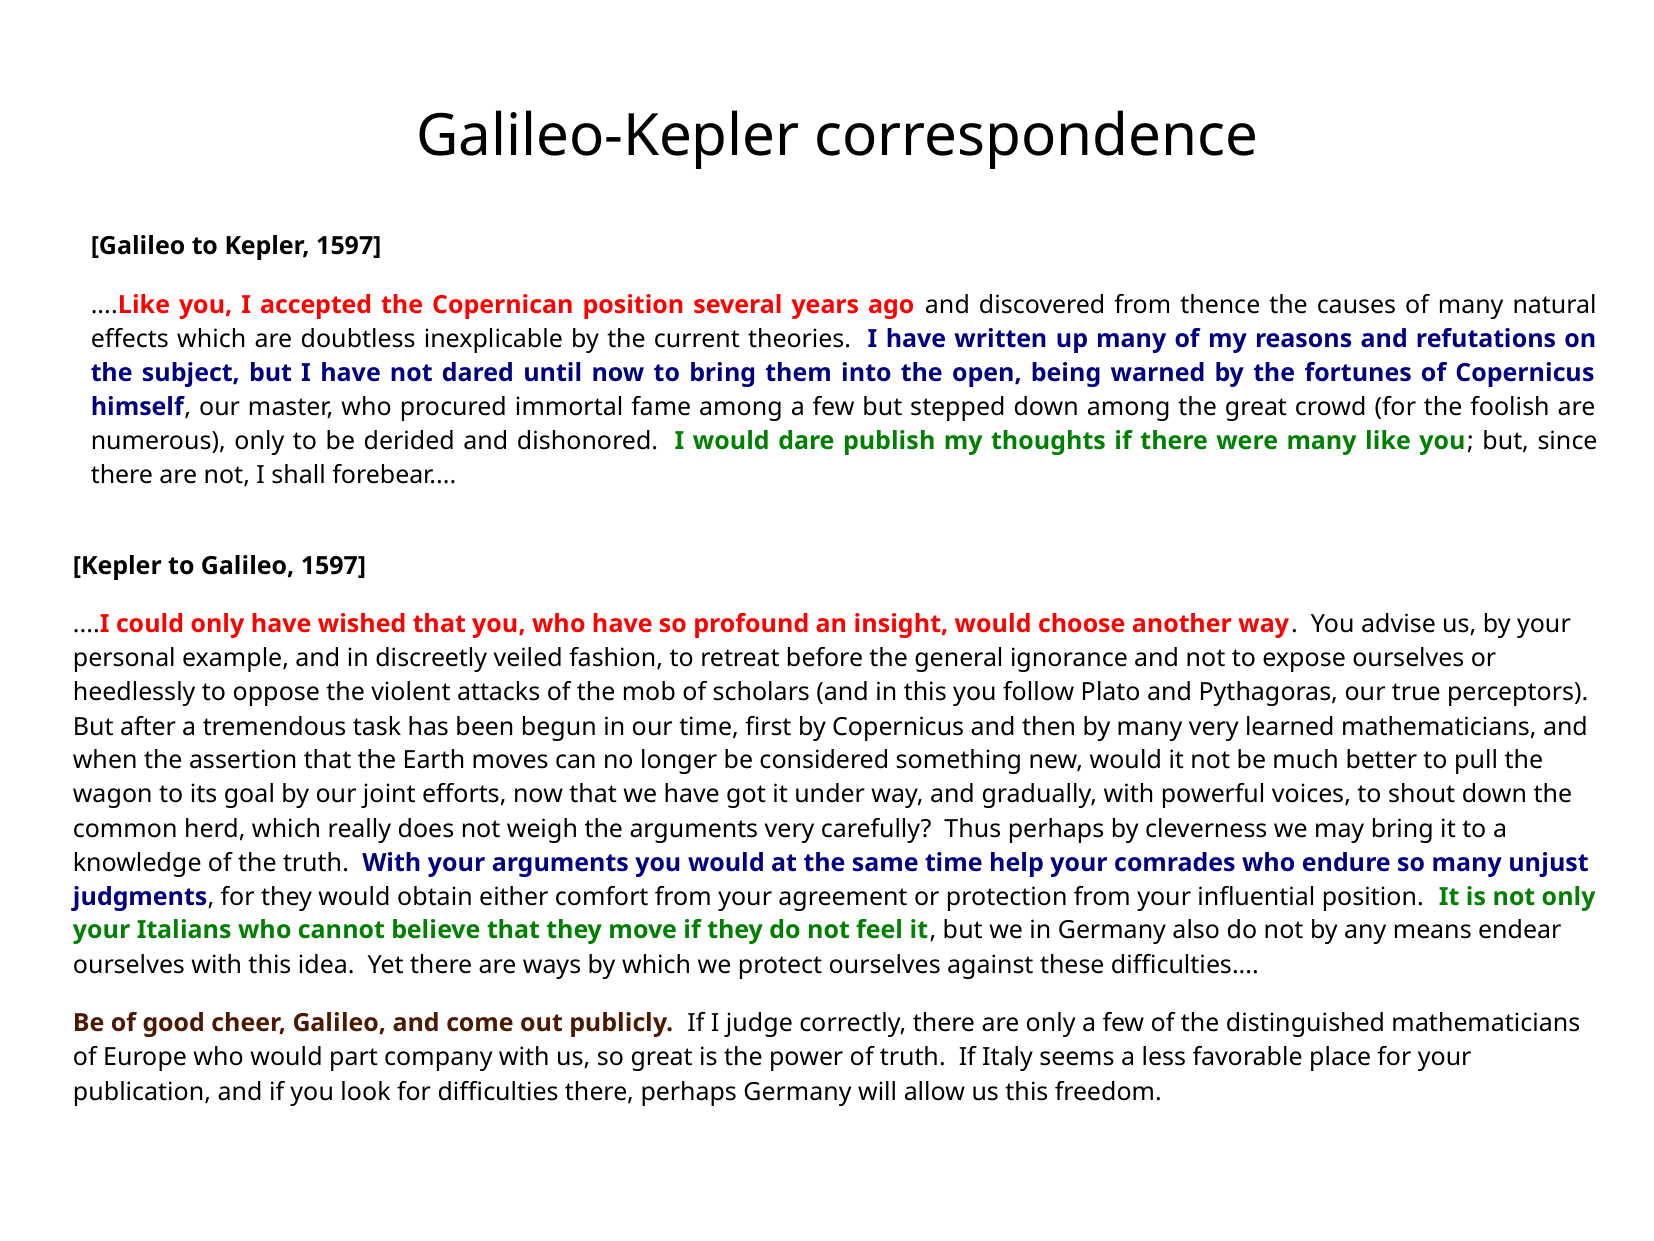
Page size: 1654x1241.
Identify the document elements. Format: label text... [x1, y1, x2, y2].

text_box [Galileo to Kepler, 1597] ....Like you, I accepted the Copernican position several years ago and discovered from thence the causes of many natural effects which are doubtless inexplicable by the current theories. I have written up many of my reasons and refutations on the subject, but I have not dared until now to bring them into the open, being warned by the fortunes of Copernicus himself, our master, who procured immortal fame among a few but stepped down among the great crowd (for the foolish are numerous), only to be derided and dishonored. I would dare publish my thoughts if there were many like you; but, since there are not, I shall forebear.... [76, 220, 1613, 539]
title Galileo-Kepler correspondence [82, 28, 1571, 220]
text_box [Kepler to Galileo, 1597] ....I could only have wished that you, who have so profound an insight, would choose another way. You advise us, by your personal example, and in discreetly veiled fashion, to retreat before the general ignorance and not to expose ourselves or heedlessly to oppose the violent attacks of the mob of scholars (and in this you follow Plato and Pythagoras, our true perceptors). But after a tremendous task has been begun in our time, first by Copernicus and then by many very learned mathematicians, and when the assertion that the Earth moves can no longer be considered something new, would it not be much better to pull the wagon to its goal by our joint efforts, now that we have got it under way, and gradually, with powerful voices, to shout down the common herd, which really does not weigh the arguments very carefully? Thus perhaps by cleverness we may bring it to a knowledge of the truth. With your arguments you would at the same time help your comrades who endure so many unjust judgments, for they would obtain either comfort from your agreement or protection from your influential position. It is not only your Italians who cannot believe that they move if they do not feel it, but we in Germany also do not by any means endear ourselves with this idea. Yet there are ways by which we protect ourselves against these difficulties.... Be of good cheer, Galileo, and come out publicly. If I judge correctly, there are only a few of the distinguished mathematicians of Europe who would part company with us, so great is the power of truth. If Italy seems a less favorable place for your publication, and if you look for difficulties there, perhaps Germany will allow us this freedom. [58, 539, 1613, 1223]
